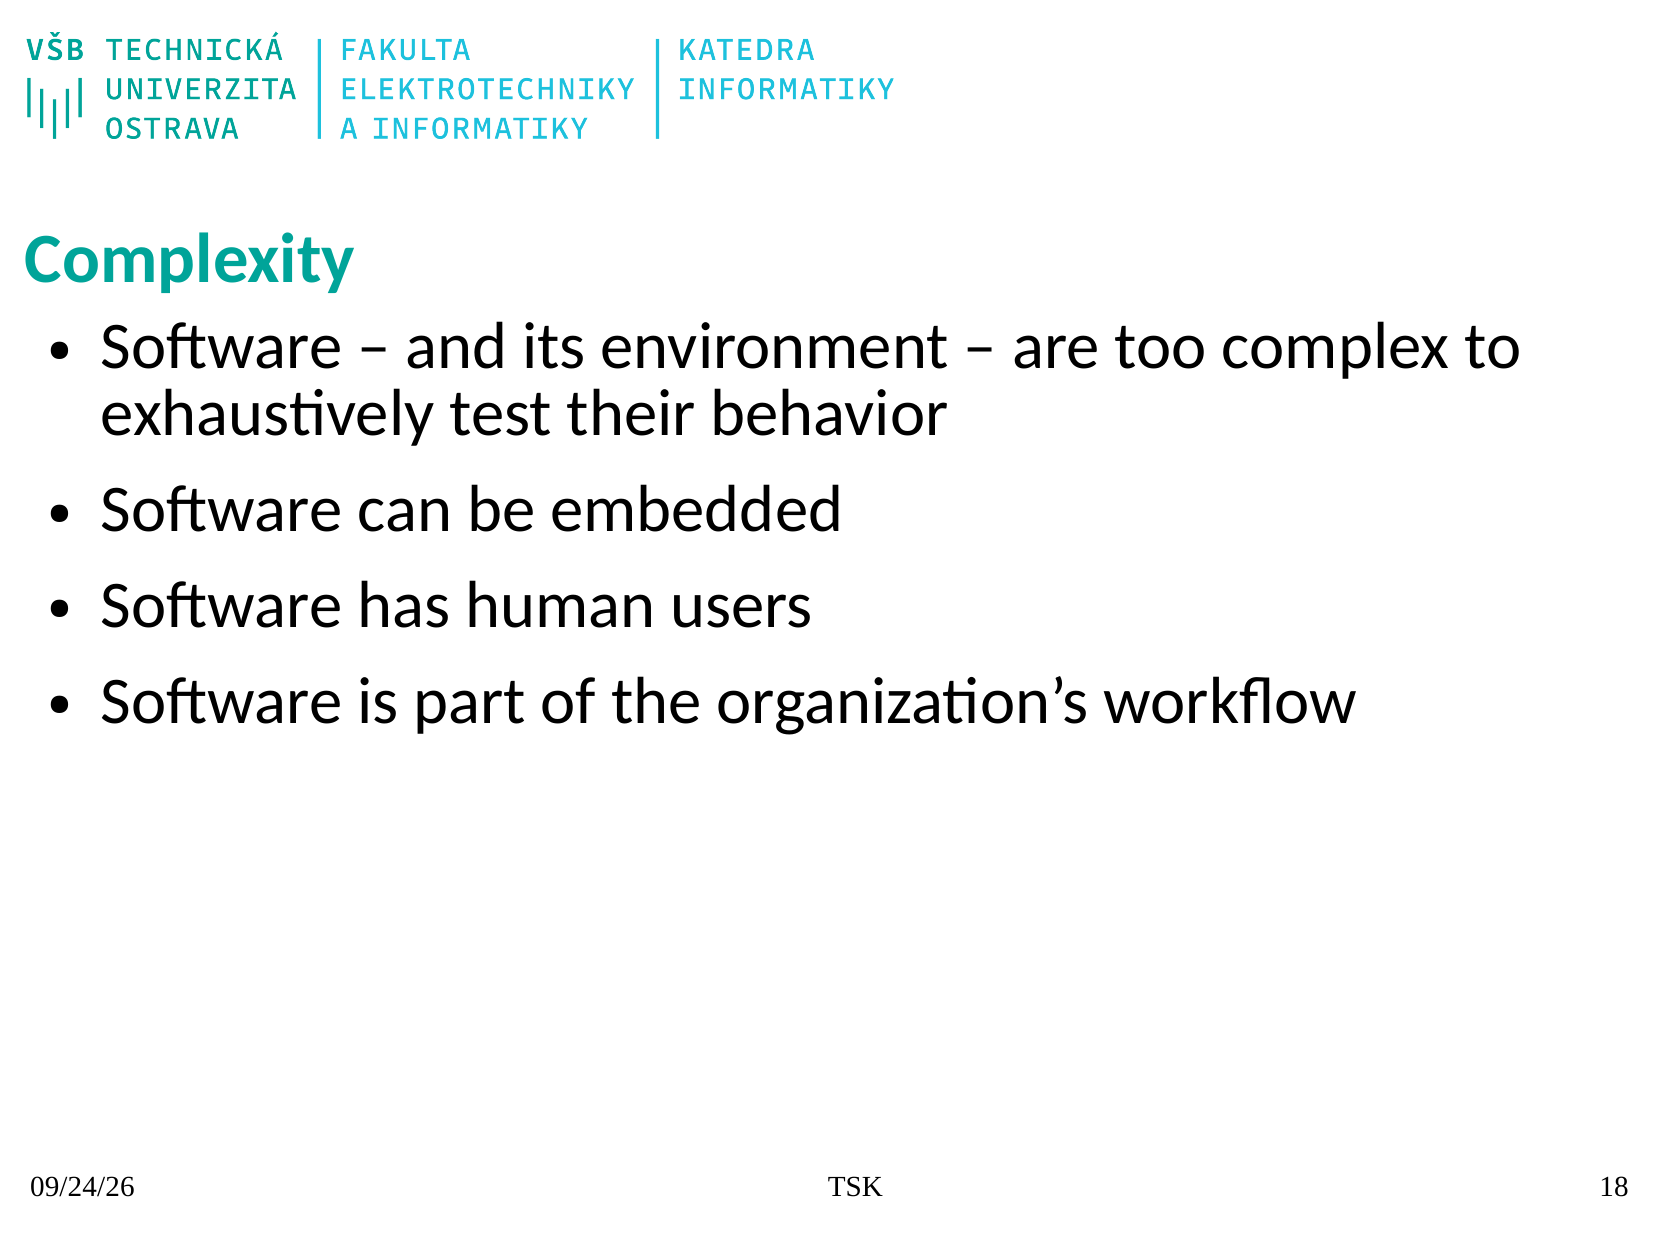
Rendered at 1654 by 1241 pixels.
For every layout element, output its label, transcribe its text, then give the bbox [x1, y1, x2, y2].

title Complexity [24, 169, 1629, 300]
list Software – and its environment – are too complex to exhaustively test their behavior Software can be embedded Software has human users Software is part of the organization’s workflow [30, 318, 1629, 1146]
picture [26, 31, 894, 139]
